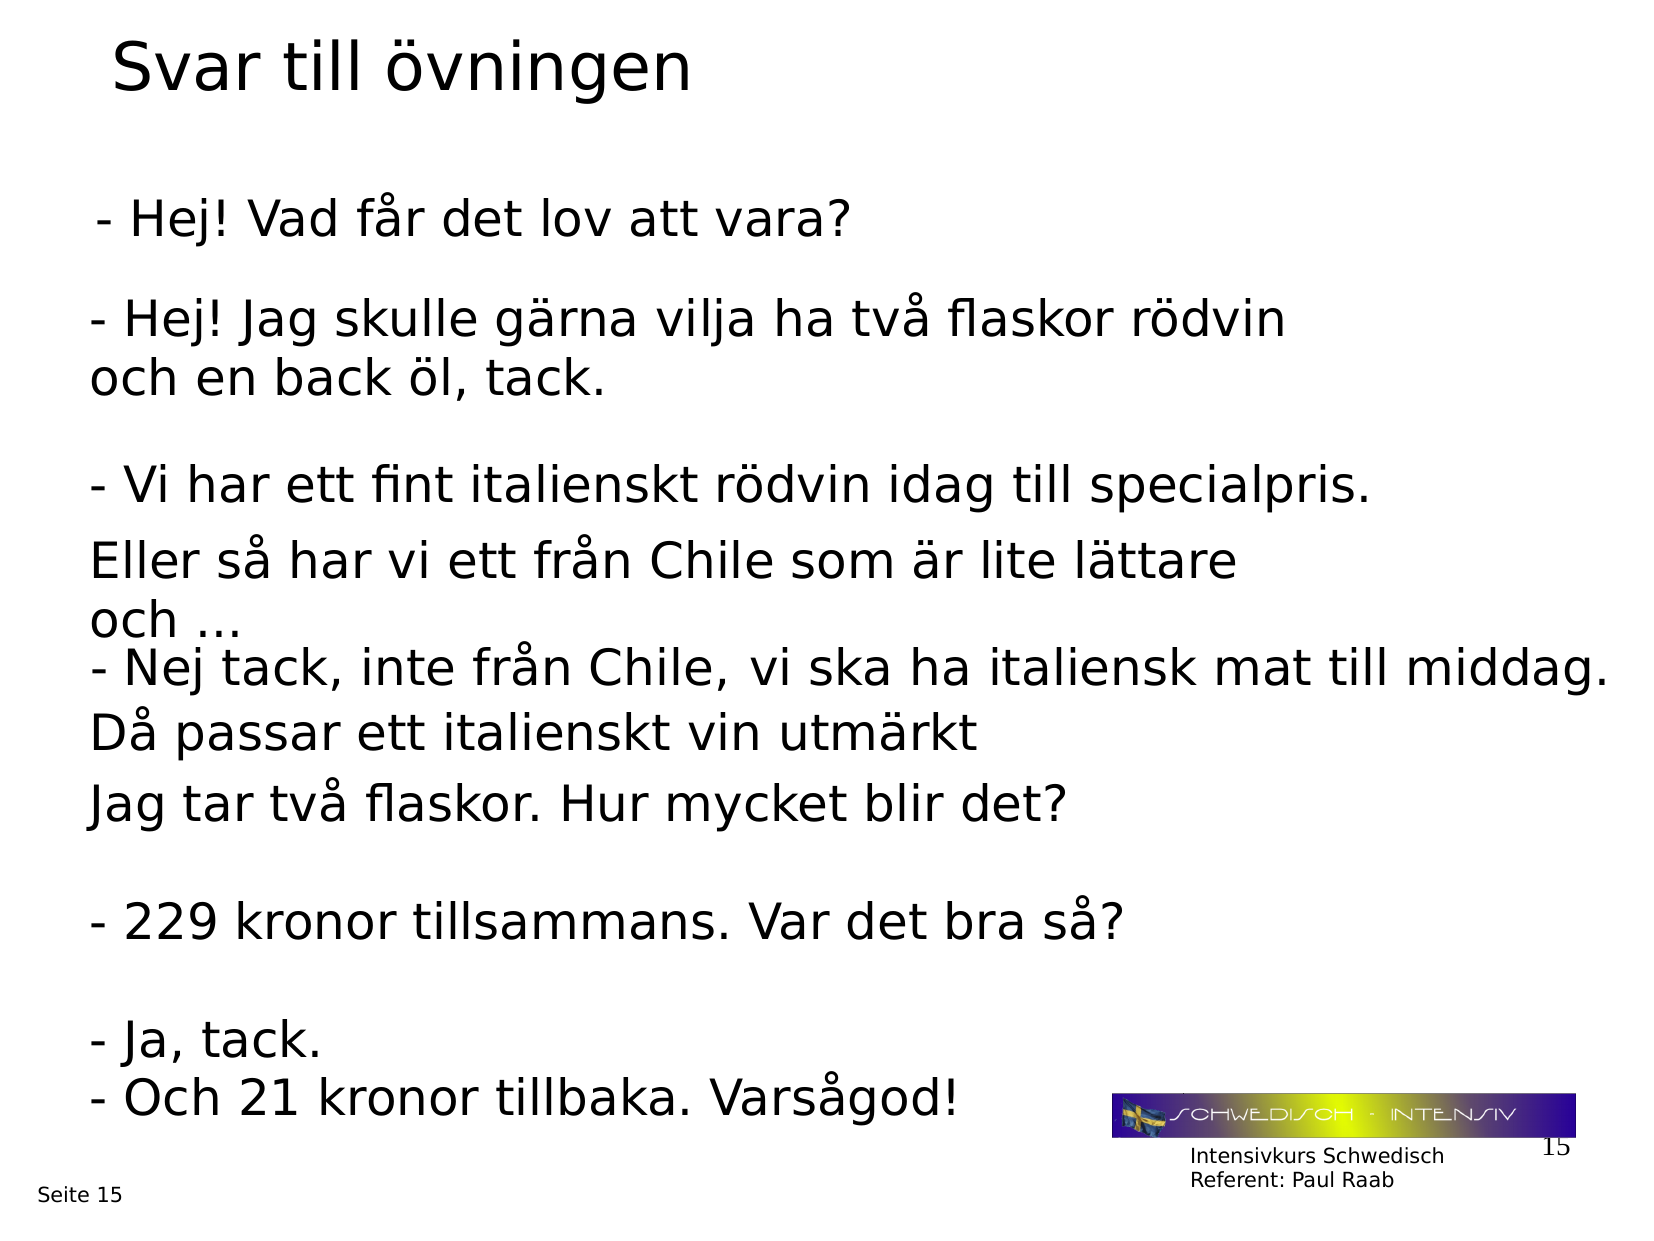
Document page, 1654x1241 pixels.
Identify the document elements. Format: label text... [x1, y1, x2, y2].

text_box - Nej tack, inte från Chile, [75, 631, 751, 720]
text_box - Hej! Jag skulle gärna vilja ha två flaskor rödvin och en back öl, tack. [75, 282, 1388, 415]
text_box Jag tar två flaskor. Hur mycket blir det? [75, 767, 1238, 856]
text_box Då passar ett italienskt vin utmärkt [75, 696, 1051, 767]
text_box - Hej! Vad får det lov att vara? [80, 182, 901, 267]
text_box vi ska ha italiensk mat till middag. [751, 631, 1652, 720]
text_box - Ja, tack. - Och 21 kronor tillbaka. Varsågod! [75, 1003, 1276, 1135]
text_box - Vi har ett fint italienskt rödvin idag till specialpris. [75, 448, 1426, 537]
text_box - 229 kronor tillsammans. Var det bra så? [75, 885, 1276, 974]
text_box Svar till övningen [75, 21, 901, 114]
picture [1112, 1093, 1576, 1138]
text_box Eller så har vi ett från Chile som är lite lättare och ... [75, 525, 1313, 631]
